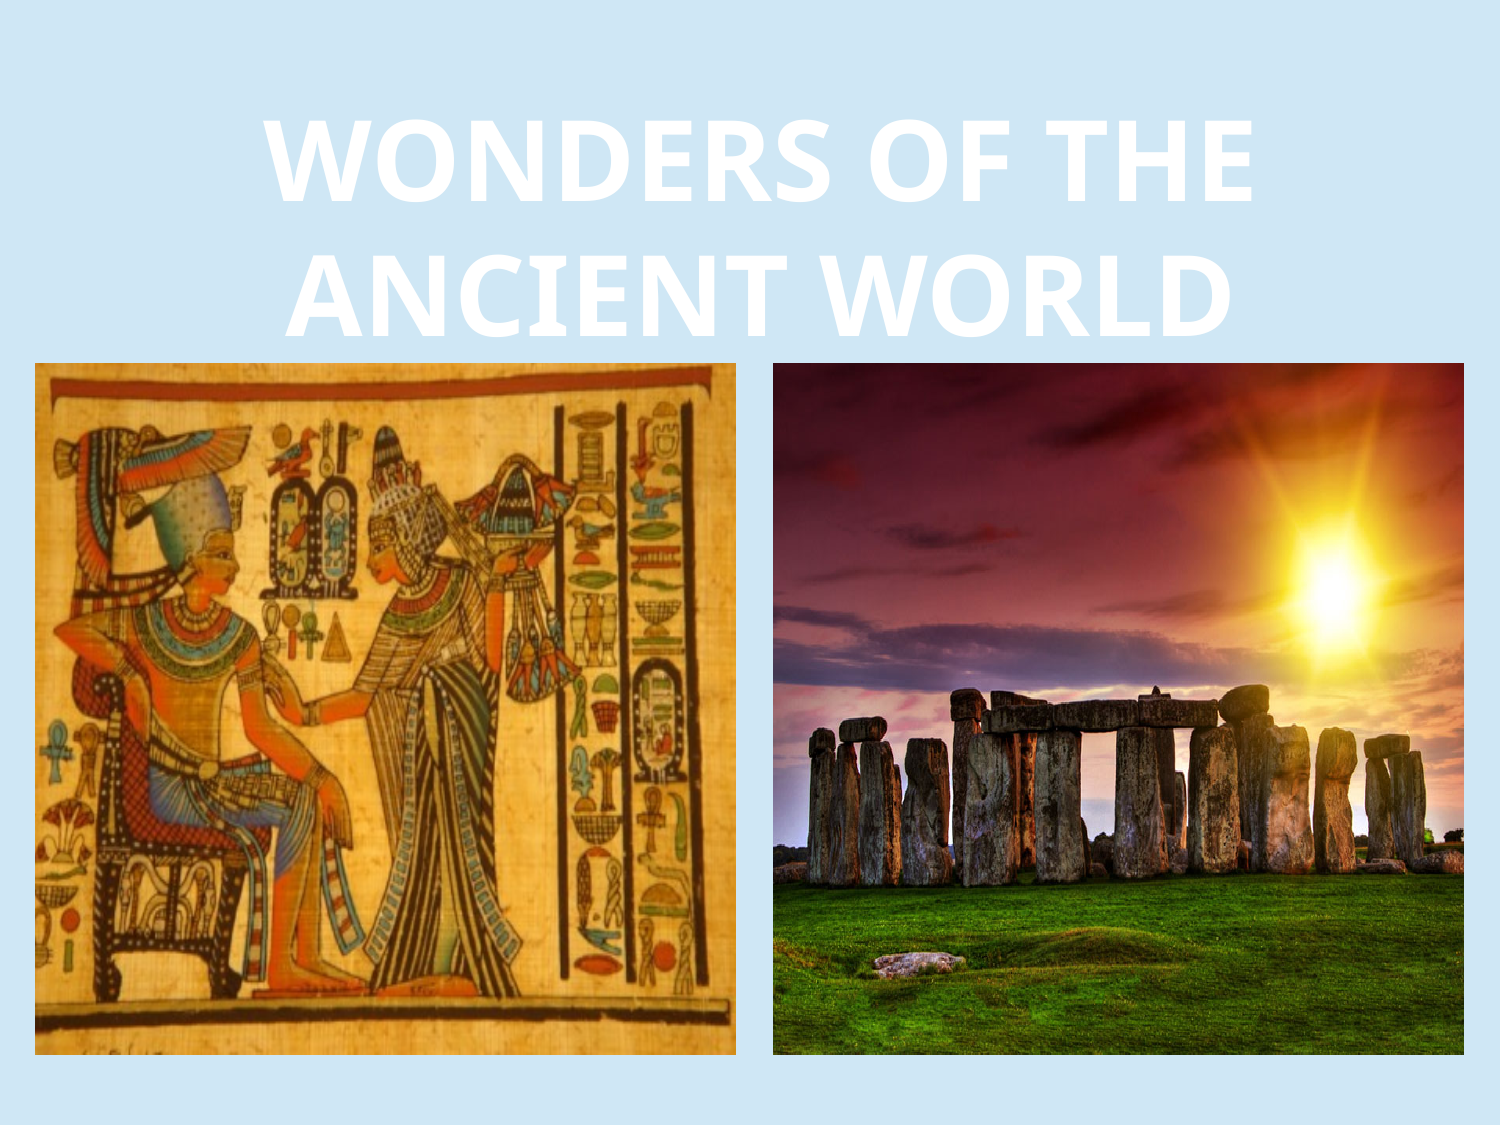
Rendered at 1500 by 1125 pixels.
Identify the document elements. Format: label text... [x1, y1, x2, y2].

picture [773, 363, 1464, 1055]
text_box WONDERS OF THE ANCIENT WORLD [117, 81, 1407, 368]
picture [35, 363, 736, 1055]
